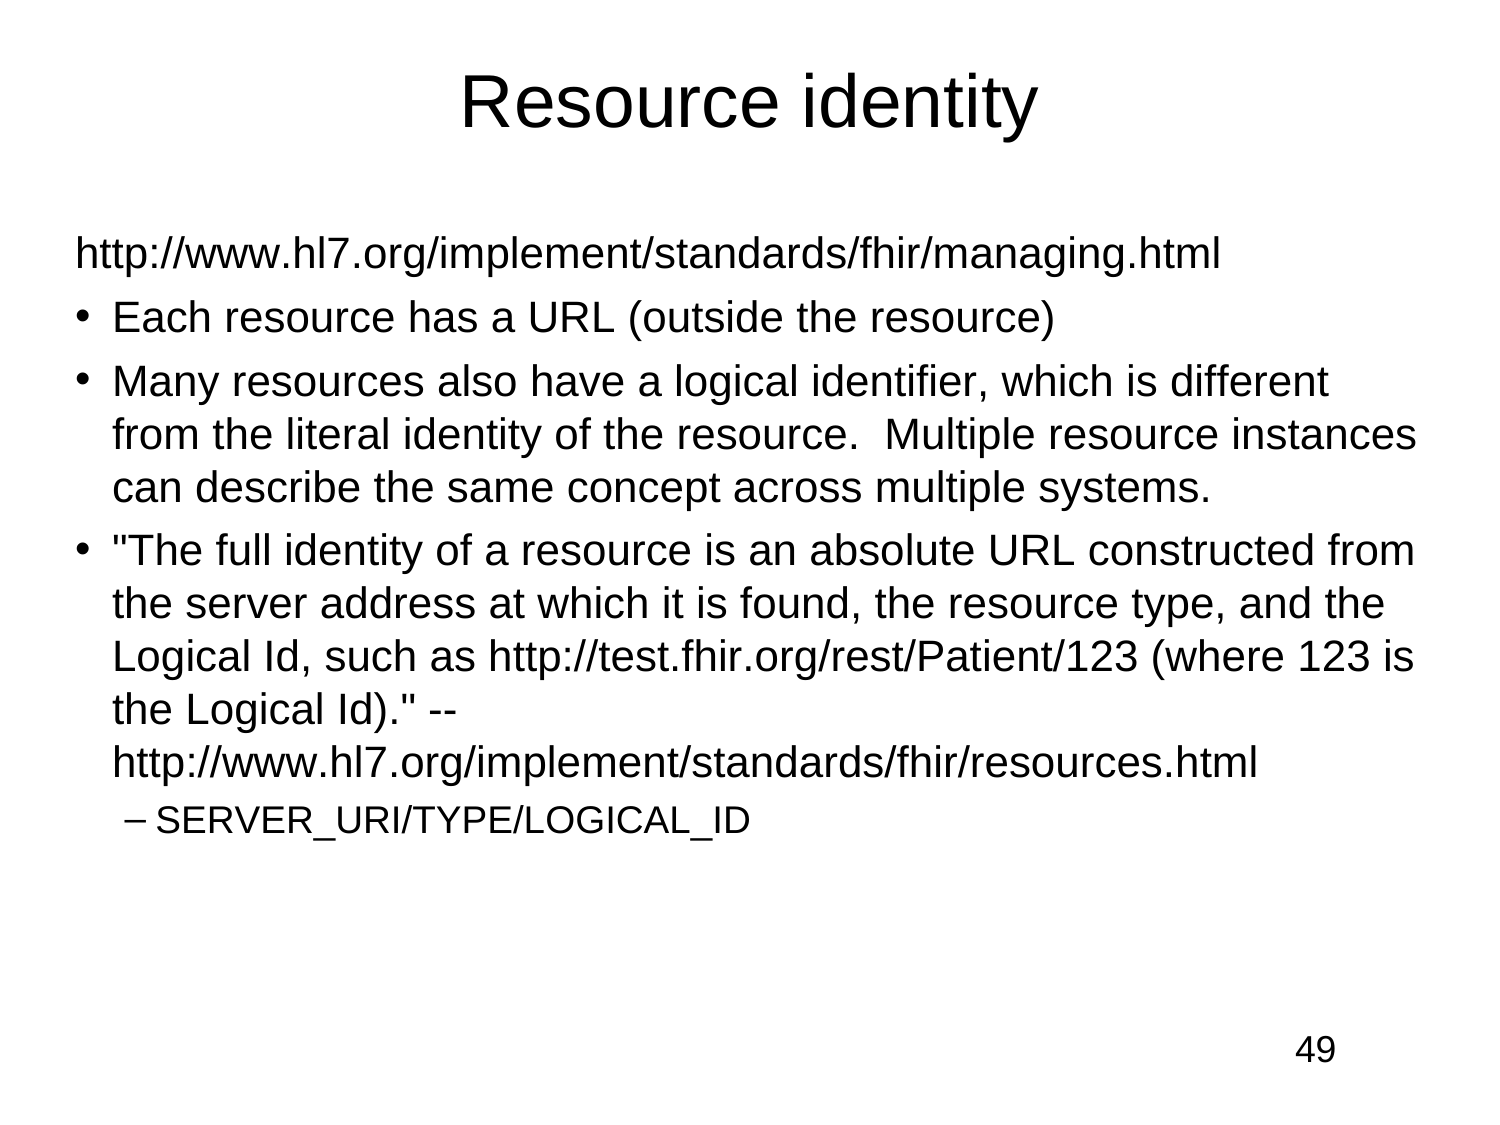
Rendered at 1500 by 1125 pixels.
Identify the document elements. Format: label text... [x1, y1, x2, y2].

list http://www.hl7.org/implement/standards/fhir/managing.html Each resource has a URL (outside the resource) Many resources also have a logical identifier, which is different from the literal identity of the resource. Multiple resource instances can describe the same concept across multiple systems. "The full identity of a resource is an absolute URL constructed from the server address at which it is found, the resource type, and the Logical Id, such as http://test.fhir.org/rest/Patient/123 (where 123 is the Logical Id)." -- http://www.hl7.org/implement/standards/fhir/resources.html SERVER_URI/TYPE/LOGICAL_ID [75, 224, 1426, 878]
title Resource identity [75, 3, 1425, 192]
